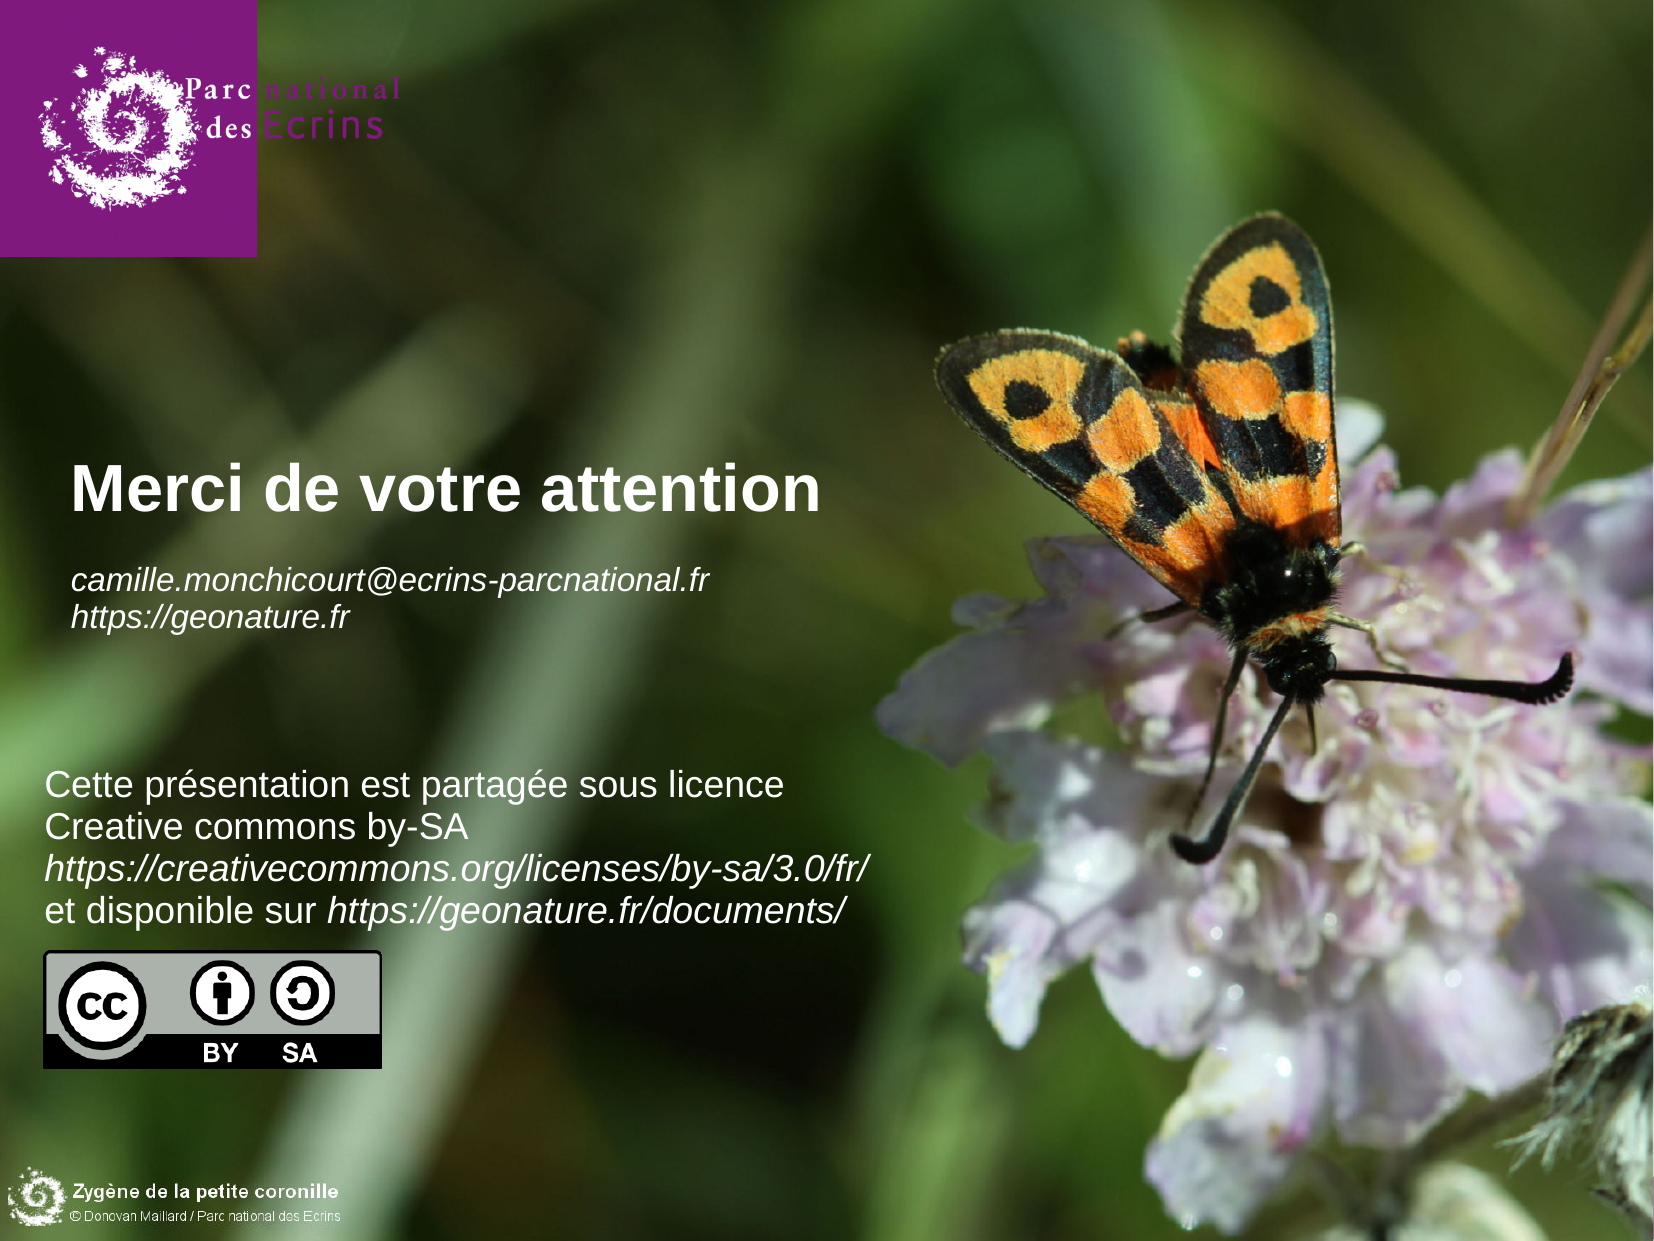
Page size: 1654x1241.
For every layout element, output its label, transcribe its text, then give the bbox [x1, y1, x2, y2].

picture [0, 0, 1654, 1241]
title camille.monchicourt@ecrins-parcnational.fr https://geonature.fr [70, 561, 975, 636]
text_box Cette présentation est partagée sous licence Creative commons by-SA https://creativecommons.org/licenses/by-sa/3.0/fr/ et disponible sur https://geonature.fr/documents/ [29, 755, 895, 939]
title Merci de votre attention [70, 425, 857, 526]
